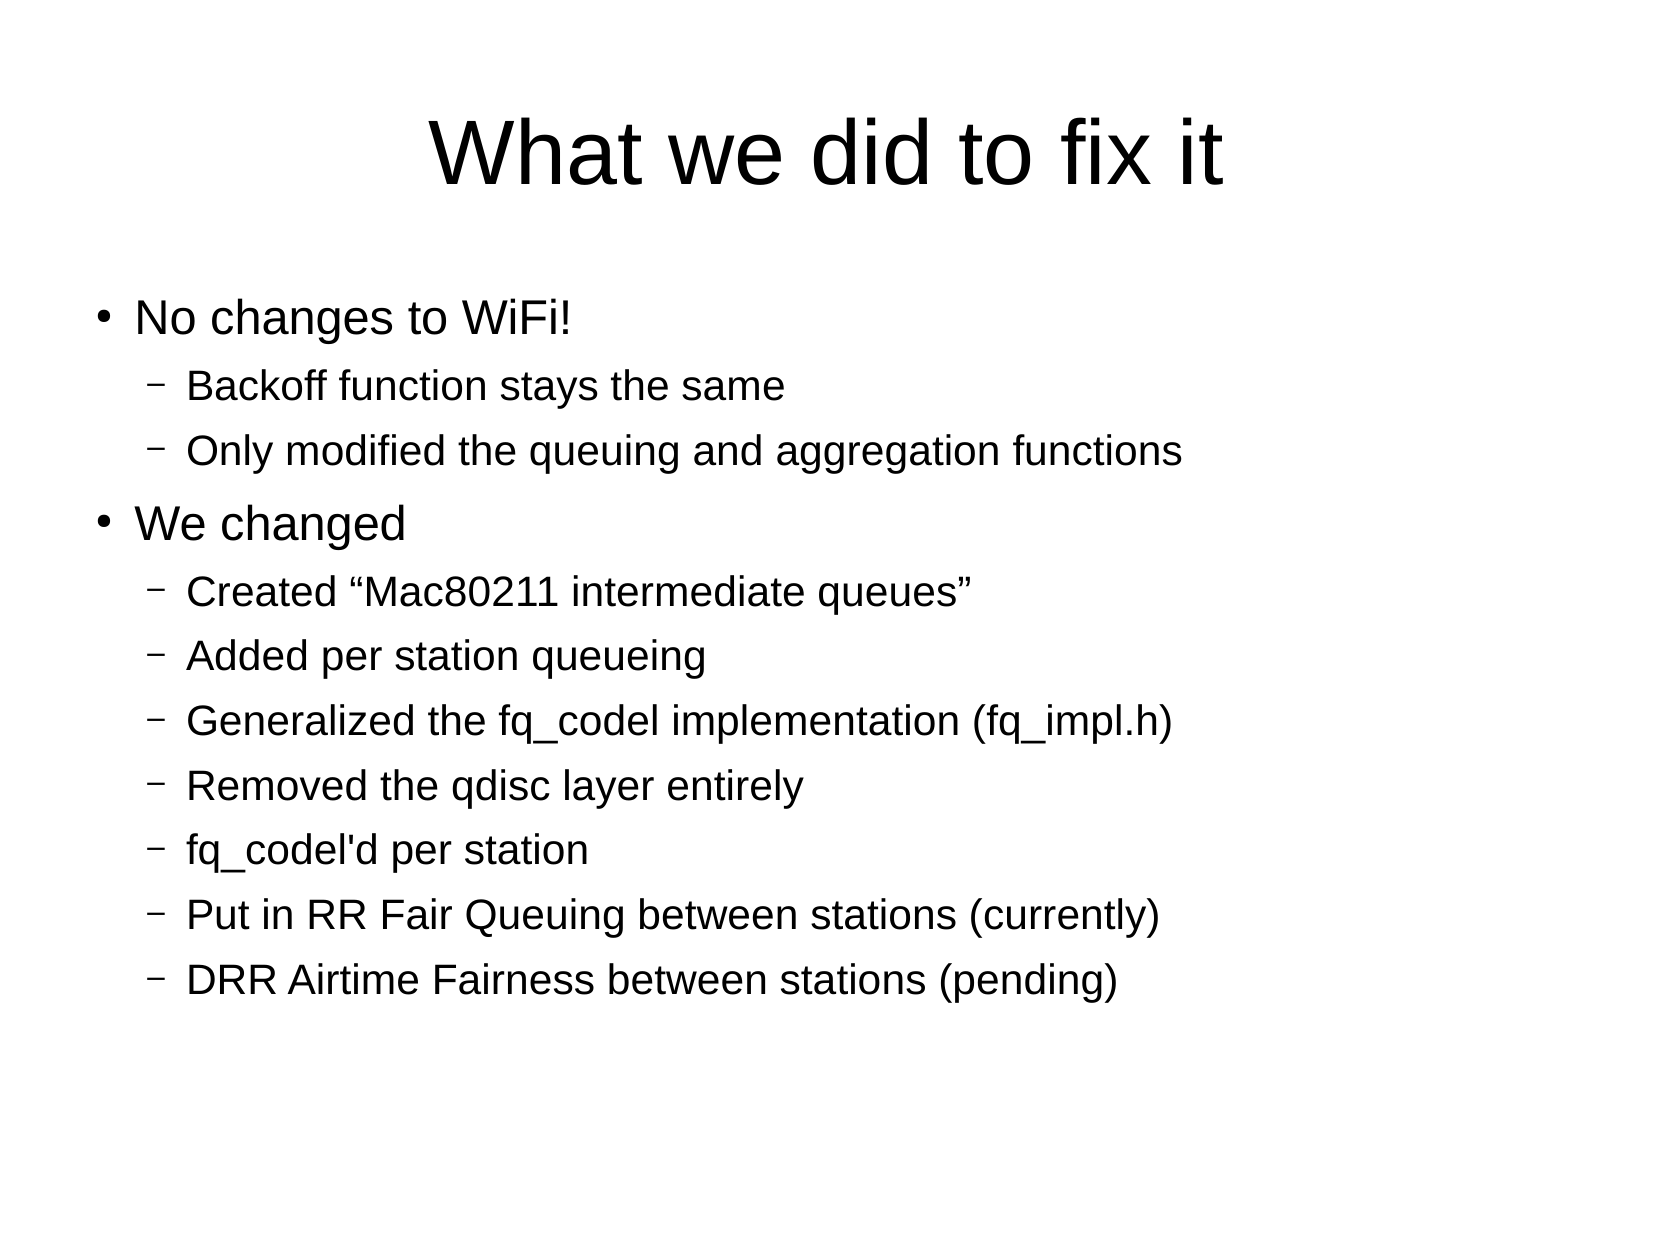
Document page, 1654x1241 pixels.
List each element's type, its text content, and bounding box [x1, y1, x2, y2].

title What we did to fix it [82, 49, 1571, 257]
list No changes to WiFi! Backoff function stays the same Only modified the queuing and aggregation functions We changed Created “Mac80211 intermediate queues” Added per station queueing Generalized the fq_codel implementation (fq_impl.h) Removed the qdisc layer entirely fq_codel'd per station Put in RR Fair Queuing between stations (currently) DRR Airtime Fairness between stations (pending) [82, 290, 1571, 1010]
